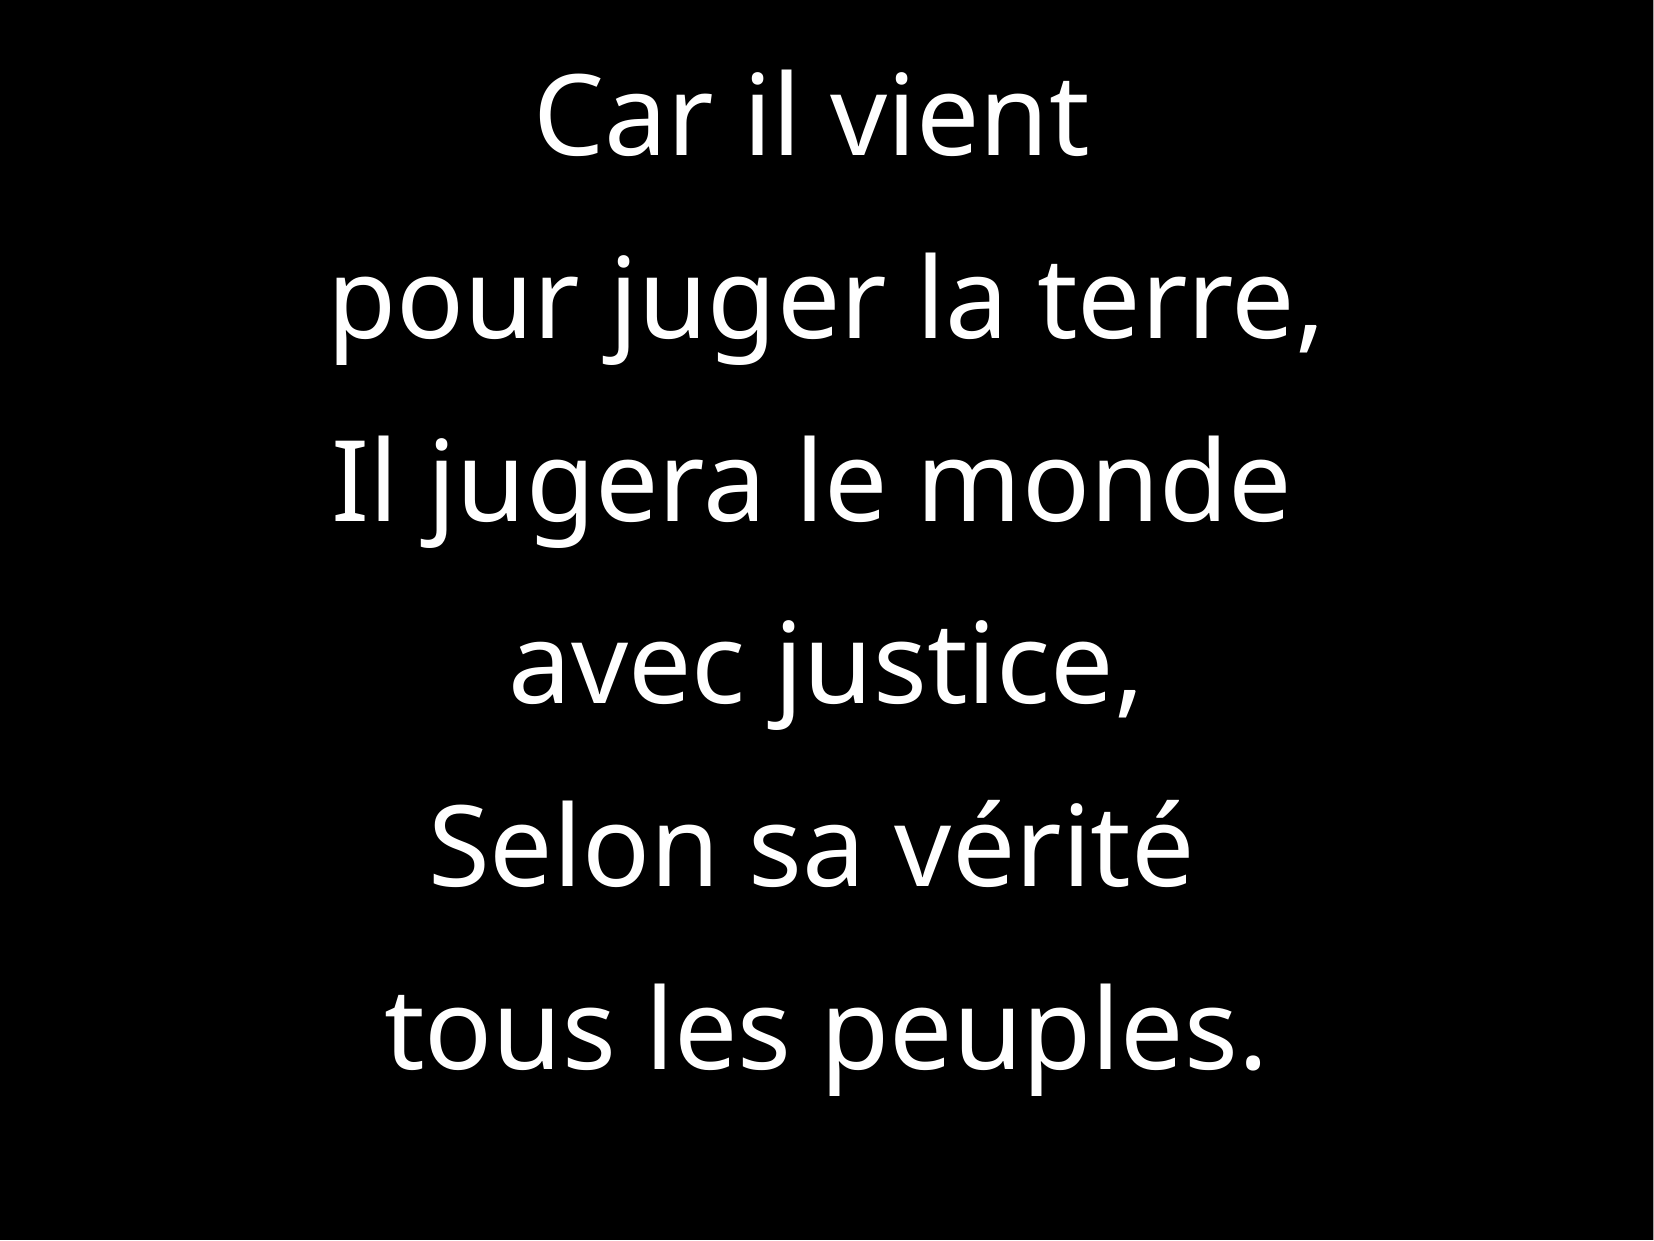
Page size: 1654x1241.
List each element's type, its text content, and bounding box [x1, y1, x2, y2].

list Car il vient pour juger la terre, Il jugera le monde avec justice, Selon sa vérité tous les peuples. [82, 35, 1571, 1124]
